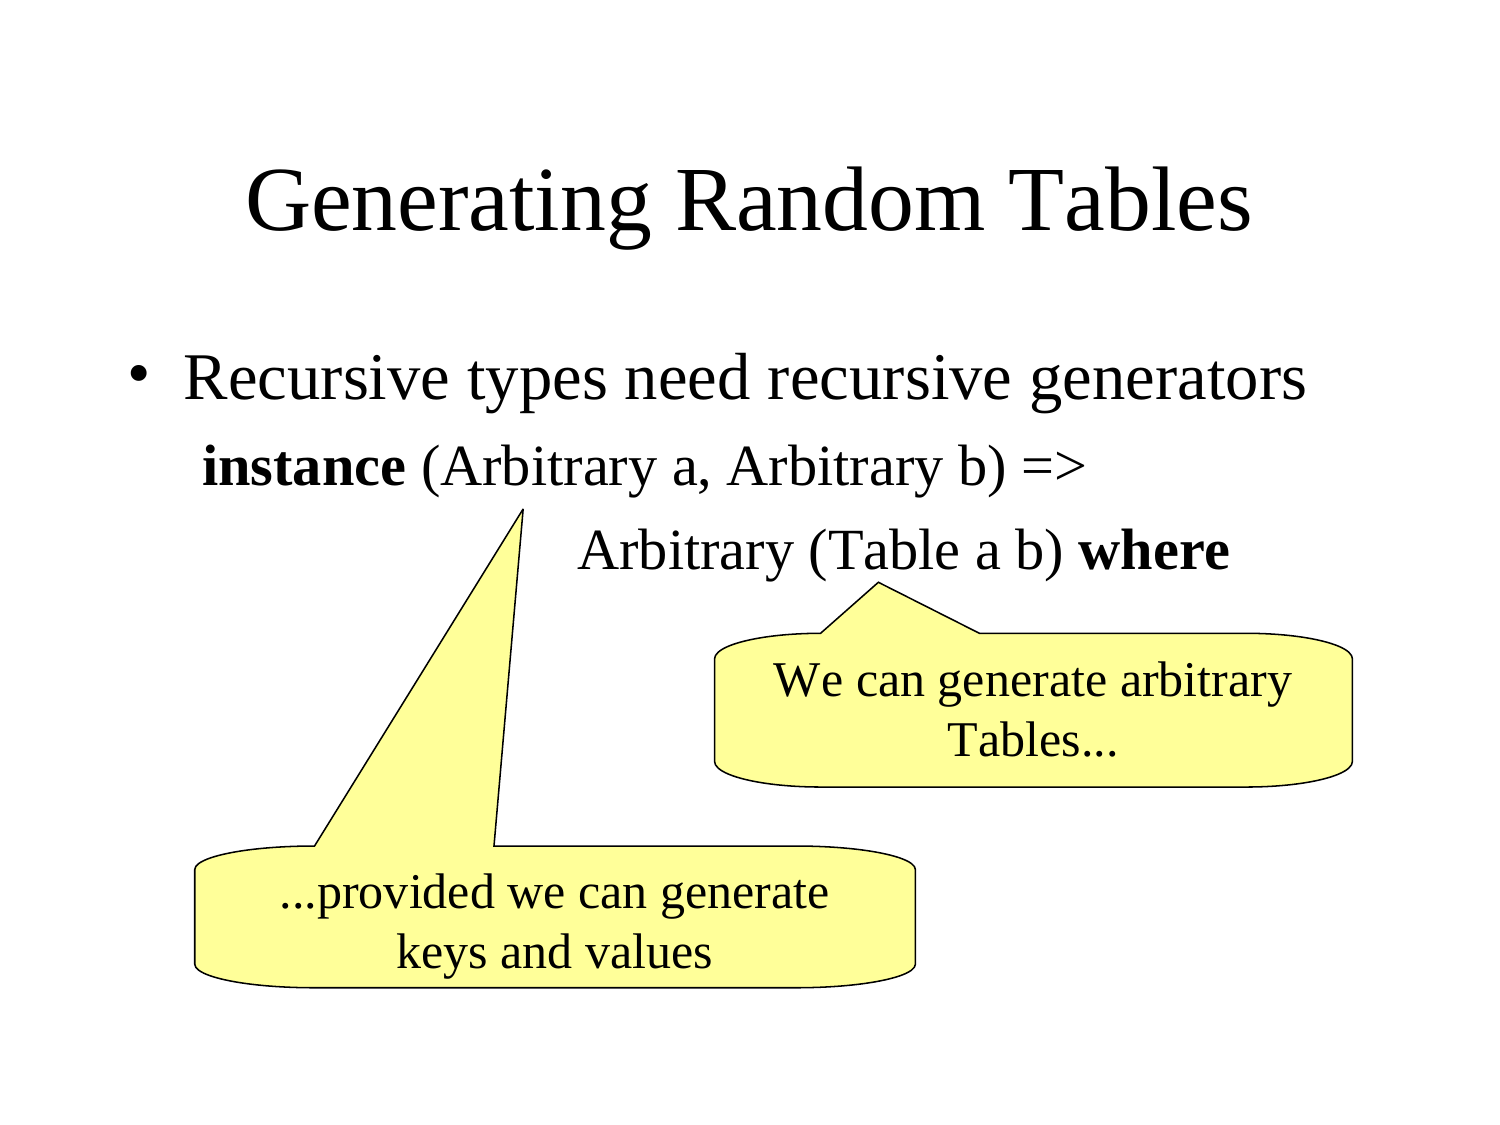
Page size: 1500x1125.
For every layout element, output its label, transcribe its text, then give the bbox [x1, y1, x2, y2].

text_box We can generate arbitrary Tables... [714, 582, 1353, 788]
title Generating Random Tables [112, 99, 1388, 288]
list Recursive types need recursive generators instance (Arbitrary a, Arbitrary b) => Arbitrary (Table a b) where [112, 324, 1388, 1000]
text_box ...provided we can generate keys and values [194, 508, 916, 988]
